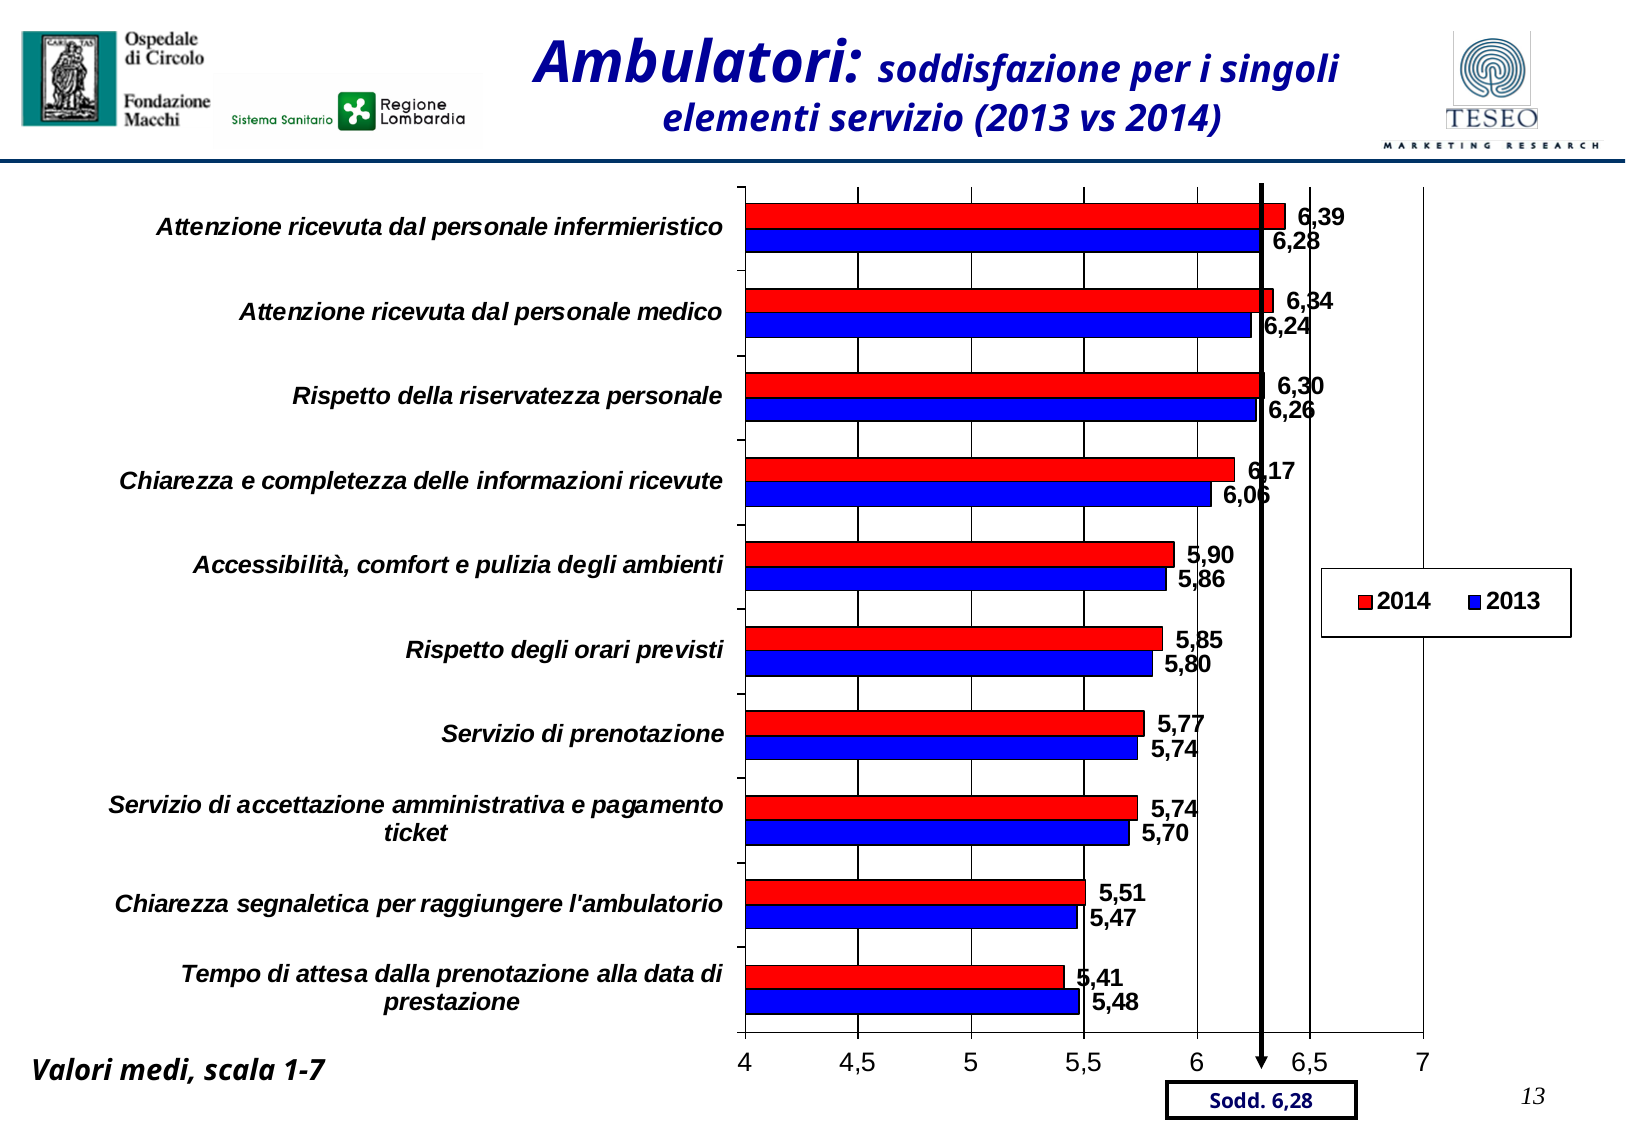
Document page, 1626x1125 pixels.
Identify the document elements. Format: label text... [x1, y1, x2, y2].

text_box Valori medi, scala 1-7 [16, 1043, 340, 1095]
text_box Ambulatori: soddisfazione per i singoli elementi servizio (2013 vs 2014) [398, 18, 1486, 144]
text_box Sodd. 6,28 [1166, 1082, 1356, 1118]
picture [21, 31, 483, 149]
picture [80, 160, 1581, 1114]
picture [1381, 31, 1604, 149]
